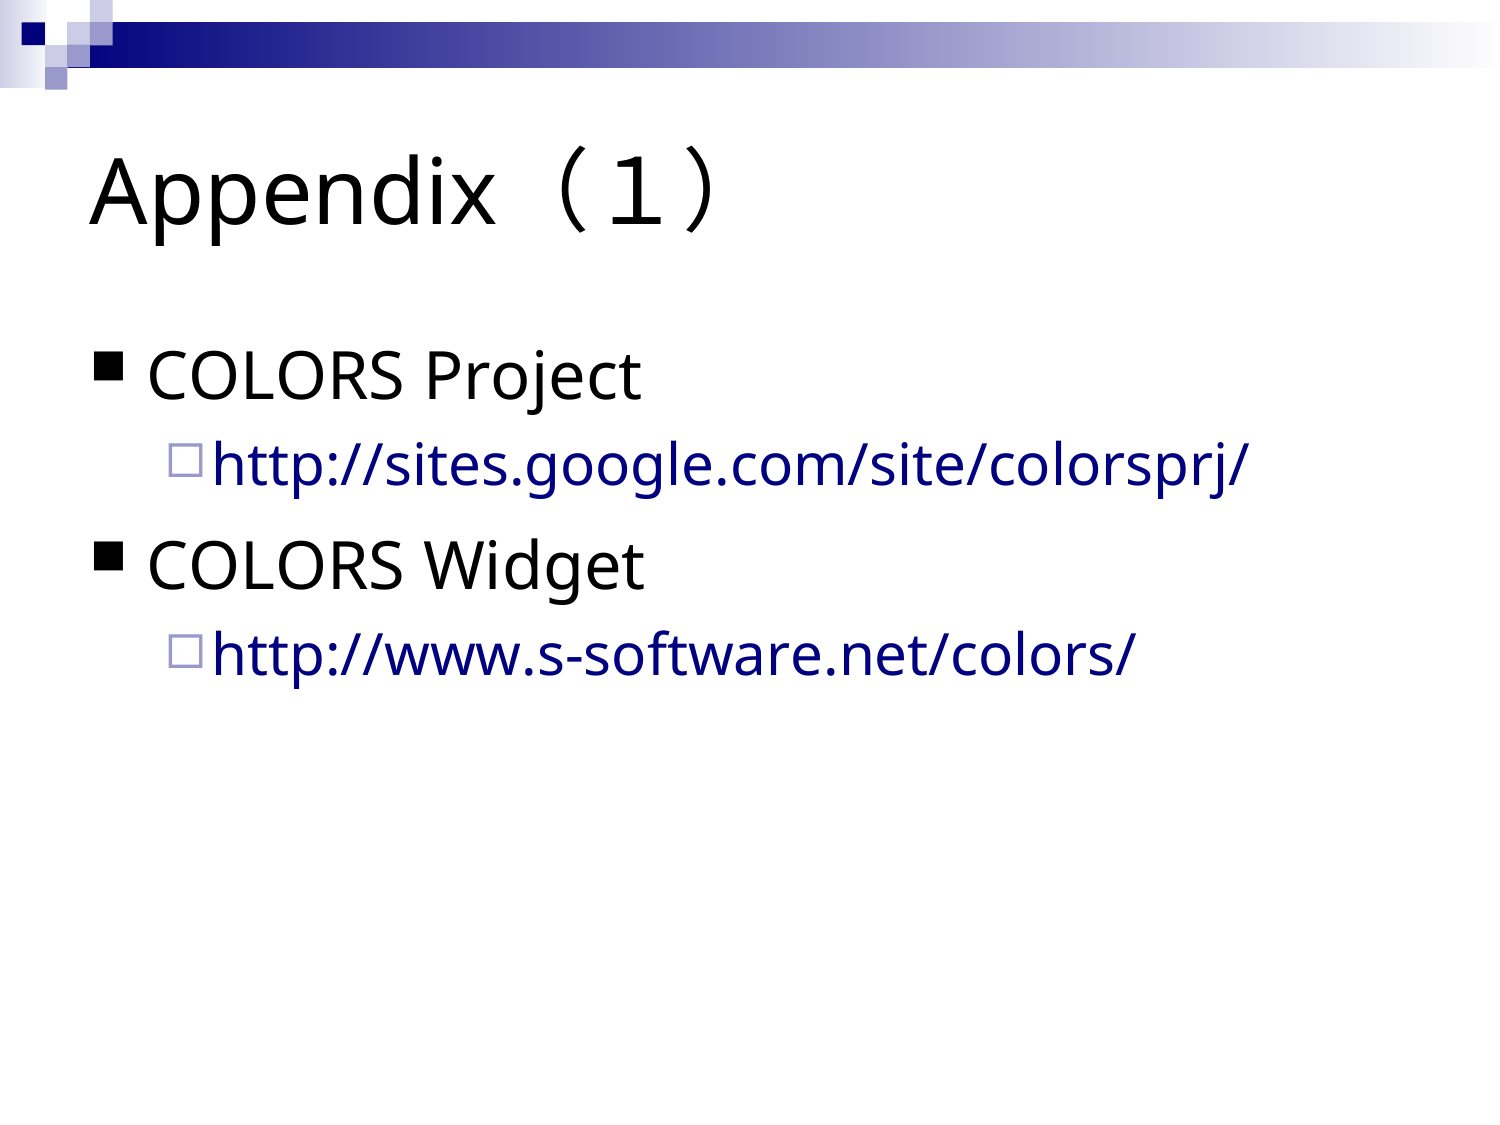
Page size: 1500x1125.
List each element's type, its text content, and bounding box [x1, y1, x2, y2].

list COLORS Project http://sites.google.com/site/colorsprj/ COLORS Widget http://www.s-software.net/colors/ [75, 324, 1426, 1021]
title Appendix（１） [75, 69, 1426, 306]
